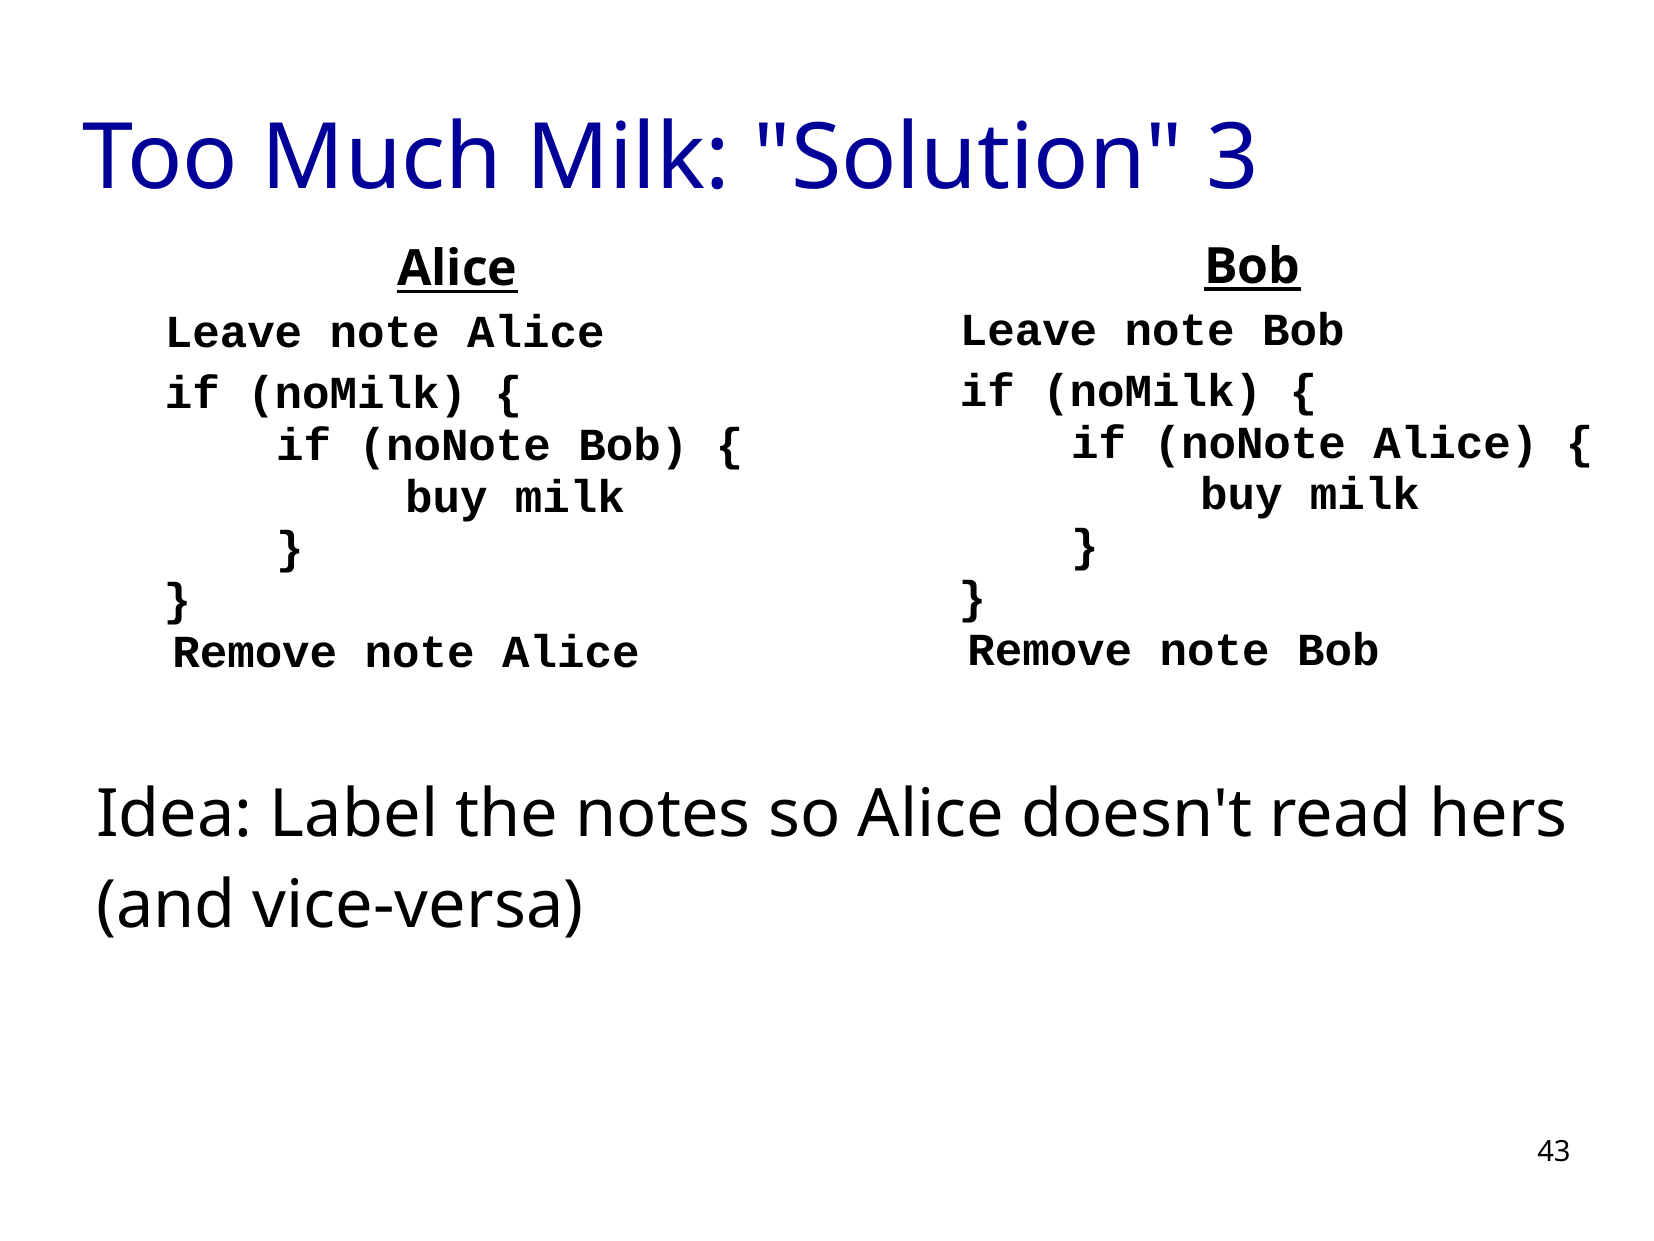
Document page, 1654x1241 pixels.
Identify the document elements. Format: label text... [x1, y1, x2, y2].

title Too Much Milk: "Solution" 3 [82, 49, 1571, 257]
text_box Bob Leave note Bob if (noMilk) { if (noNote Alice) { buy milk } } Remove note Bob [870, 222, 1636, 676]
text_box Alice Leave note Alice if (noMilk) { if (noNote Bob) { buy milk } } Remove note Alice [75, 225, 841, 678]
list Idea: Label the notes so Alice doesn't read hers (and vice-versa) [60, 765, 1571, 1096]
